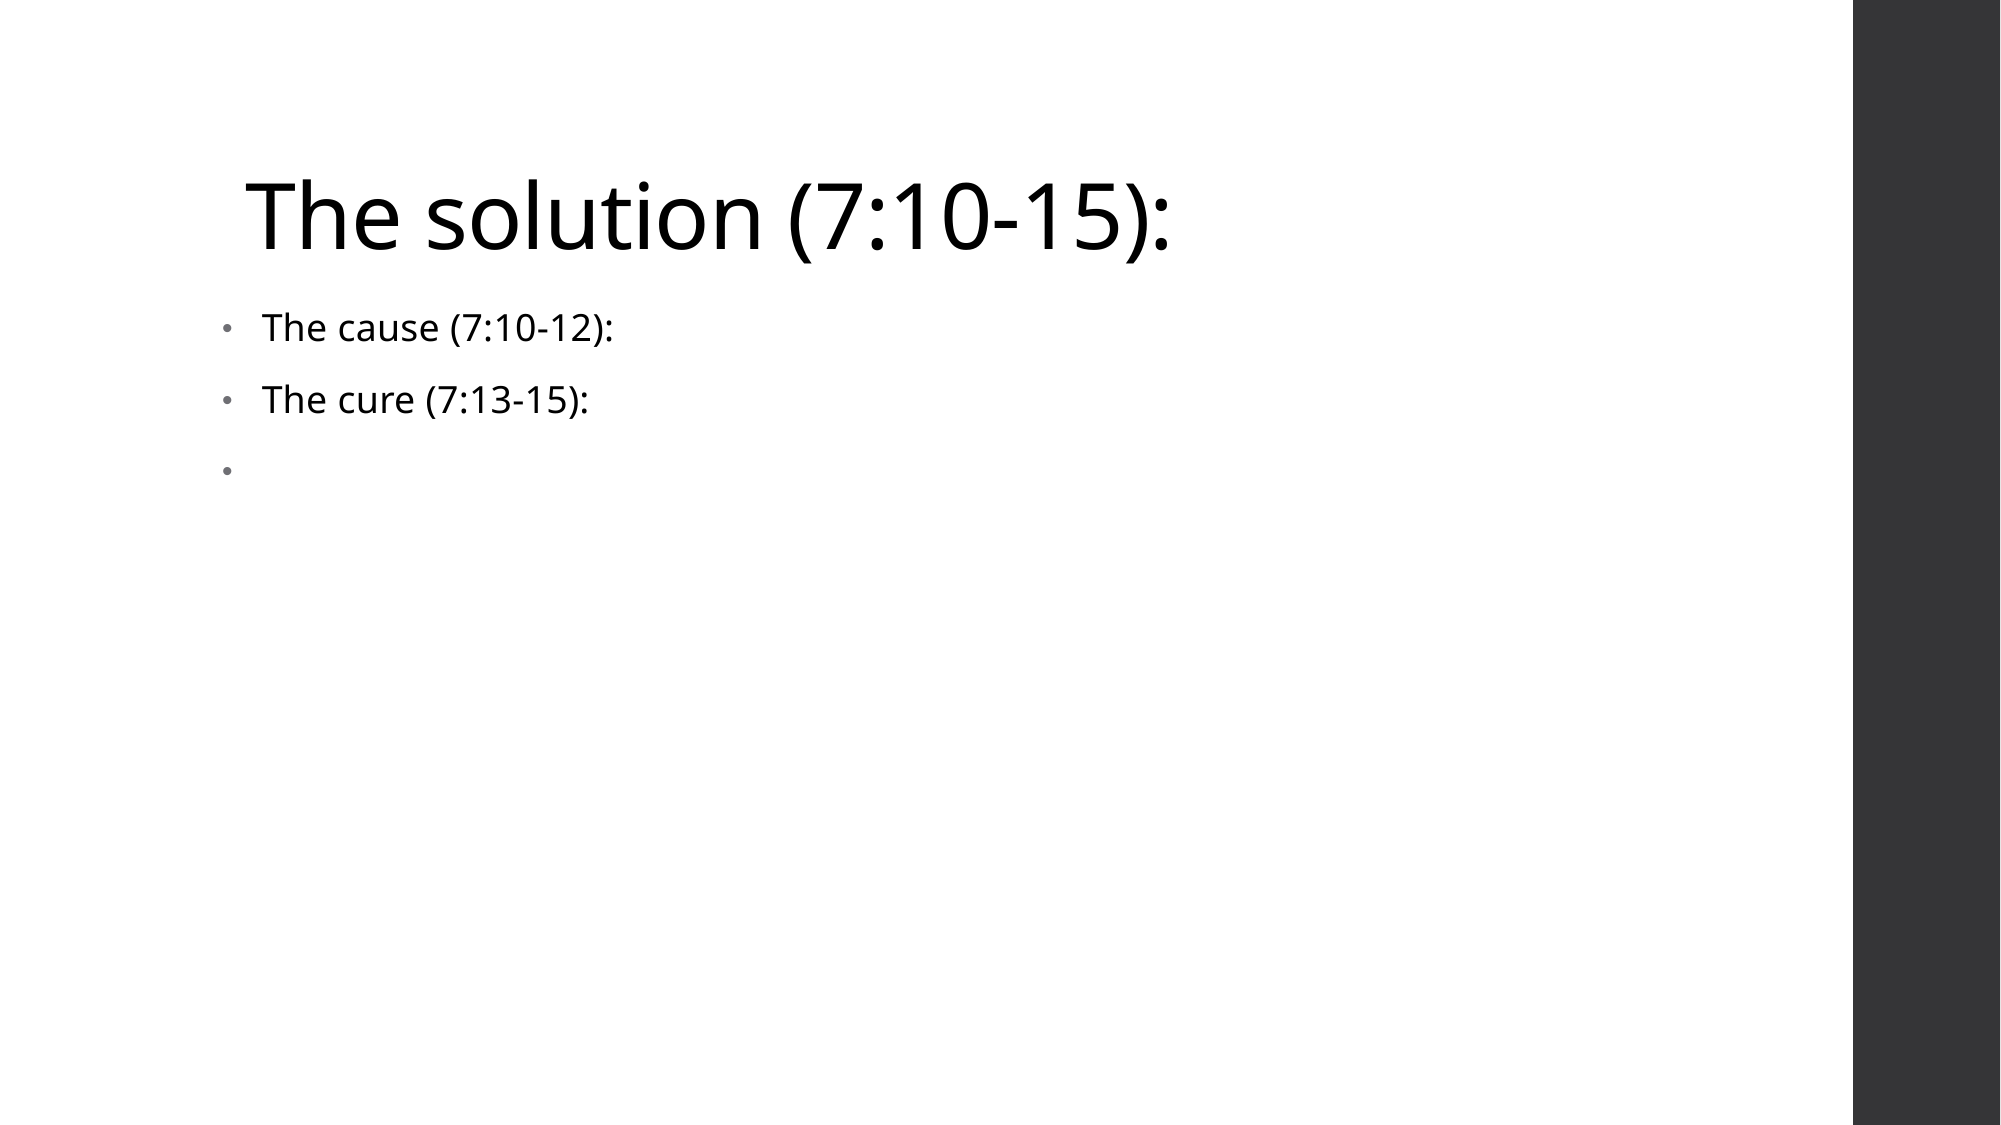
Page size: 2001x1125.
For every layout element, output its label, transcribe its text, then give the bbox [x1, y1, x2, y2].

title The solution (7:10-15): [206, 60, 1797, 278]
list The cause (7:10-12): The cure (7:13-15): [206, 299, 1617, 1014]
